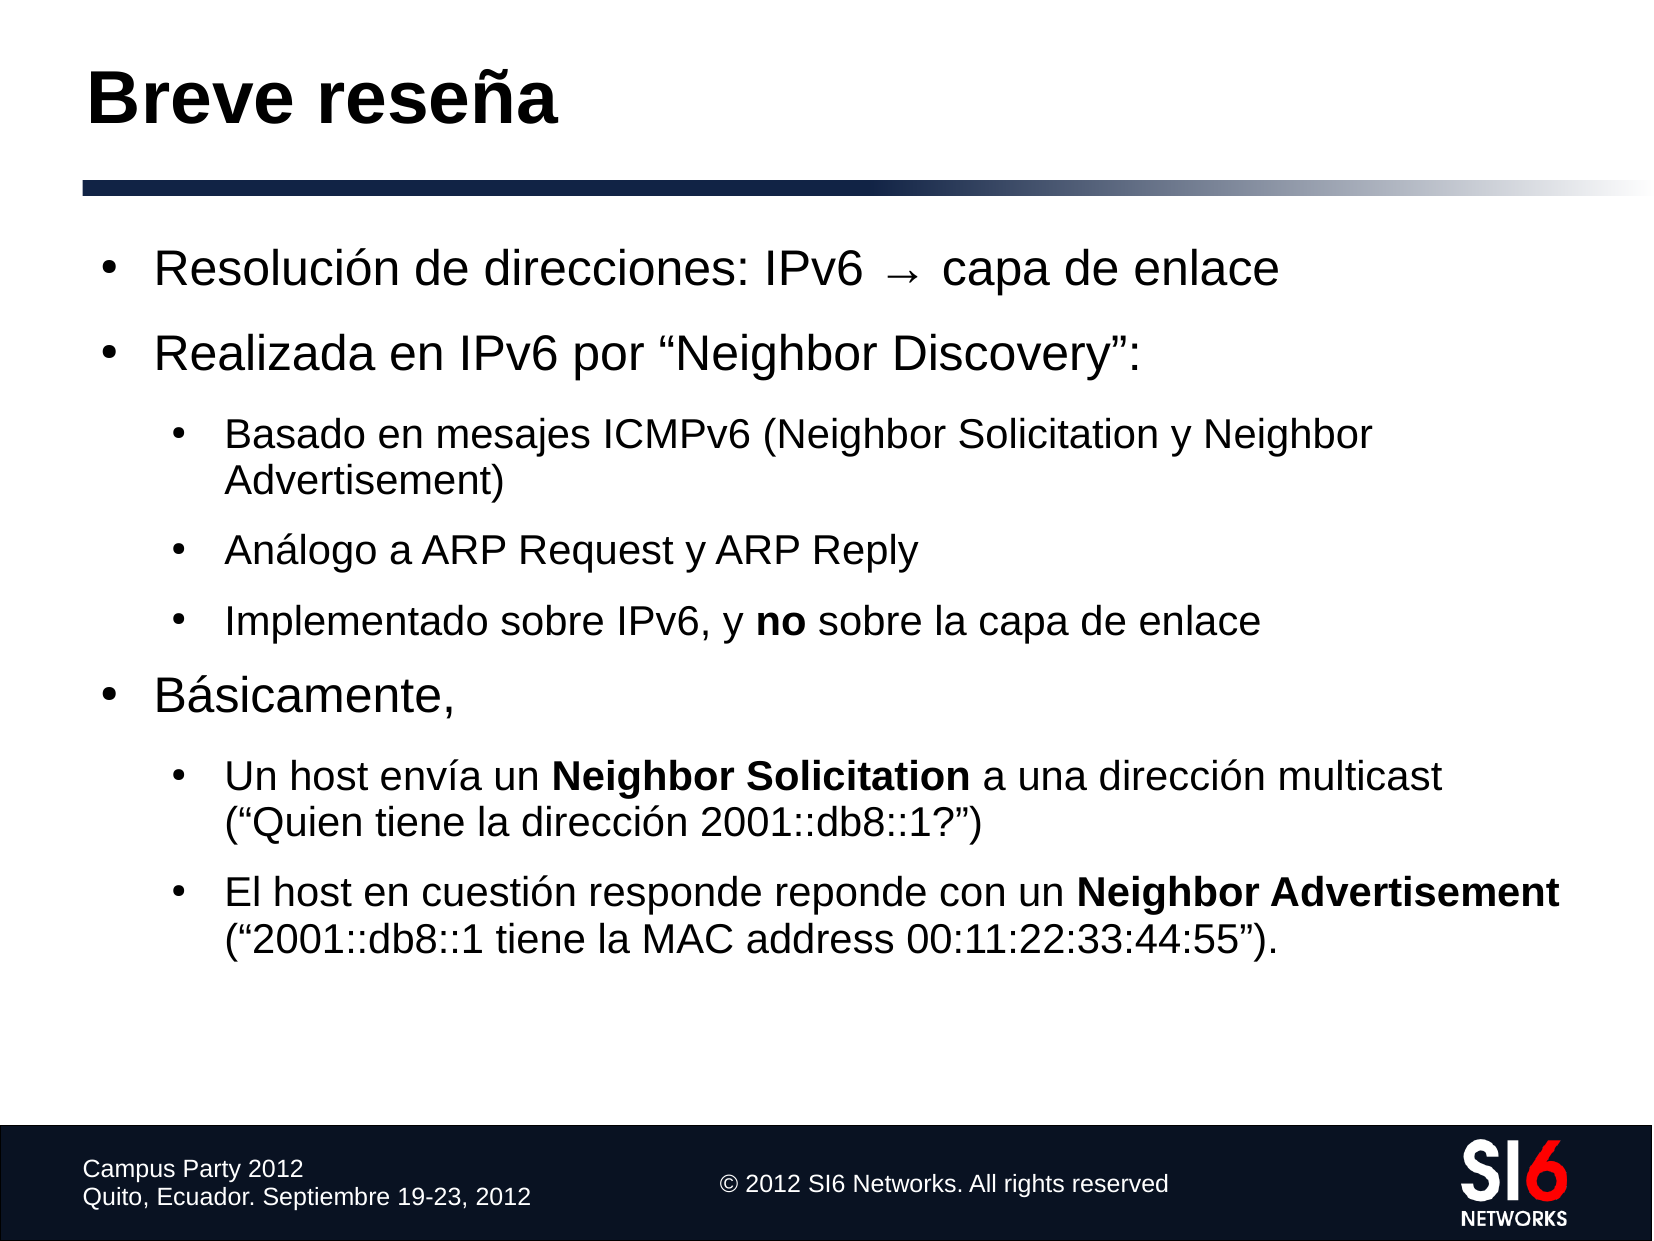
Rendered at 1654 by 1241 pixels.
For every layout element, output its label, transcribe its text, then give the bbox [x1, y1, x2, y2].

title Breve reseña [86, 30, 1576, 166]
picture [1461, 1139, 1567, 1226]
list Resolución de direcciones: IPv6 → capa de enlace Realizada en IPv6 por “Neighbor Discovery”: Basado en mesajes ICMPv6 (Neighbor Solicitation y Neighbor Advertisement) Análogo a ARP Request y ARP Reply Implementado sobre IPv6, y no sobre la capa de enlace Básicamente, Un host envía un Neighbor Solicitation a una dirección multicast (“Quien tiene la dirección 2001::db8::1?”) El host en cuestión responde reponde con un Neighbor Advertisement (“2001::db8::1 tiene la MAC address 00:11:22:33:44:55”). [82, 240, 1571, 1059]
